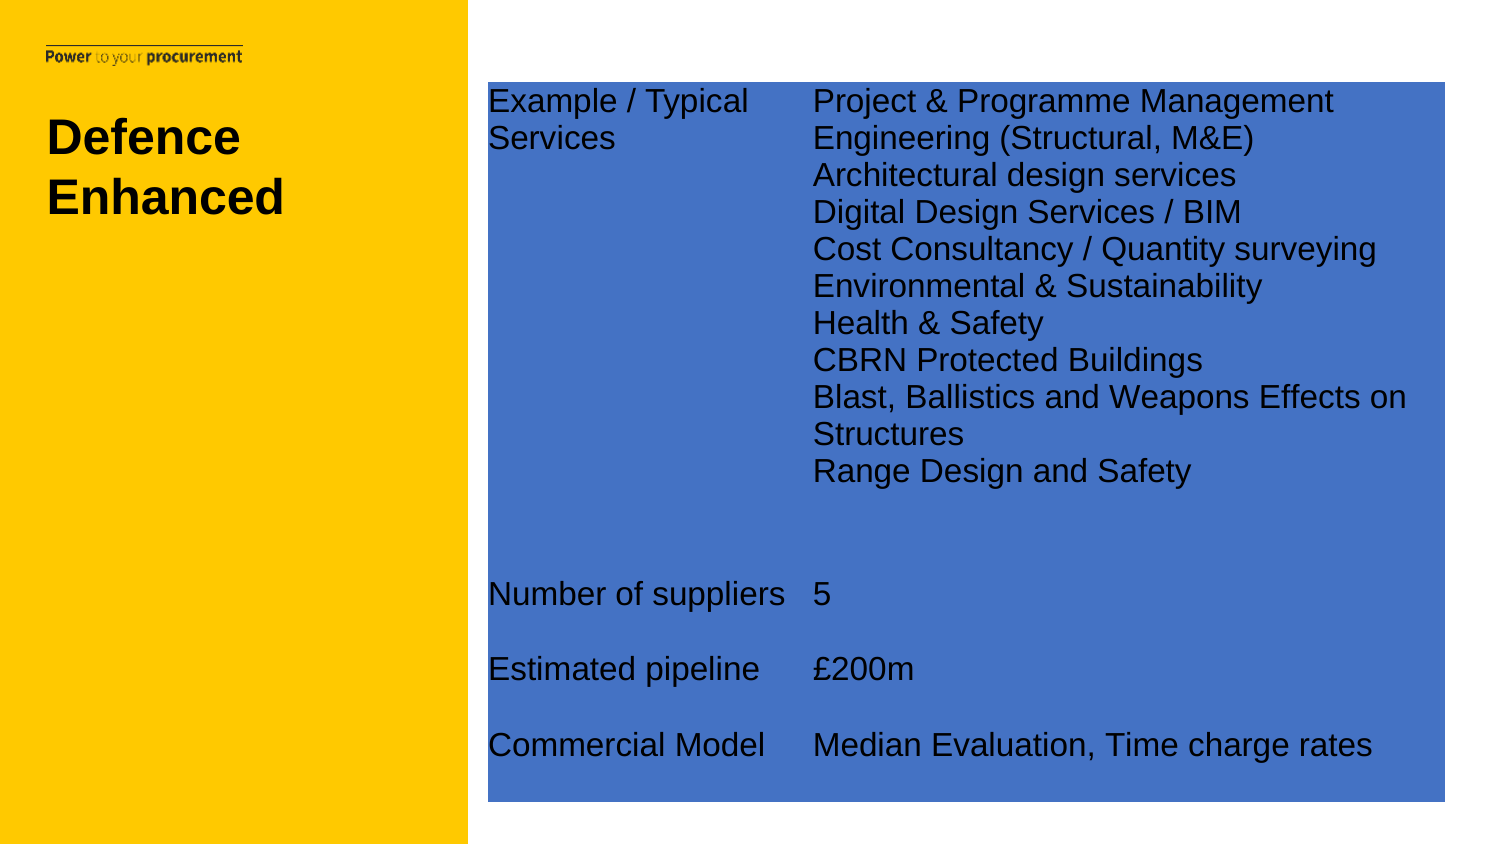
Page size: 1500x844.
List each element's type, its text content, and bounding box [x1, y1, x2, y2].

table_header Project & Programme Management Engineering (Structural, M&E) Architectural design services Digital Design Services / BIM Cost Consultancy / Quantity surveying Environmental & Sustainability Health & Safety CBRN Protected Buildings Blast, Ballistics and Weapons Effects on Structures Range Design and Safety [813, 82, 1445, 575]
table_cell £200m [813, 651, 1445, 726]
title Defence Enhanced [46, 104, 423, 209]
table_cell 5 [813, 575, 1445, 651]
table_header Example / Typical Services [488, 82, 813, 575]
table_cell Estimated pipeline [488, 651, 813, 726]
table_cell Median Evaluation, Time charge rates [813, 726, 1445, 802]
table_cell Commercial Model [488, 726, 813, 802]
table_cell Number of suppliers [488, 575, 813, 651]
